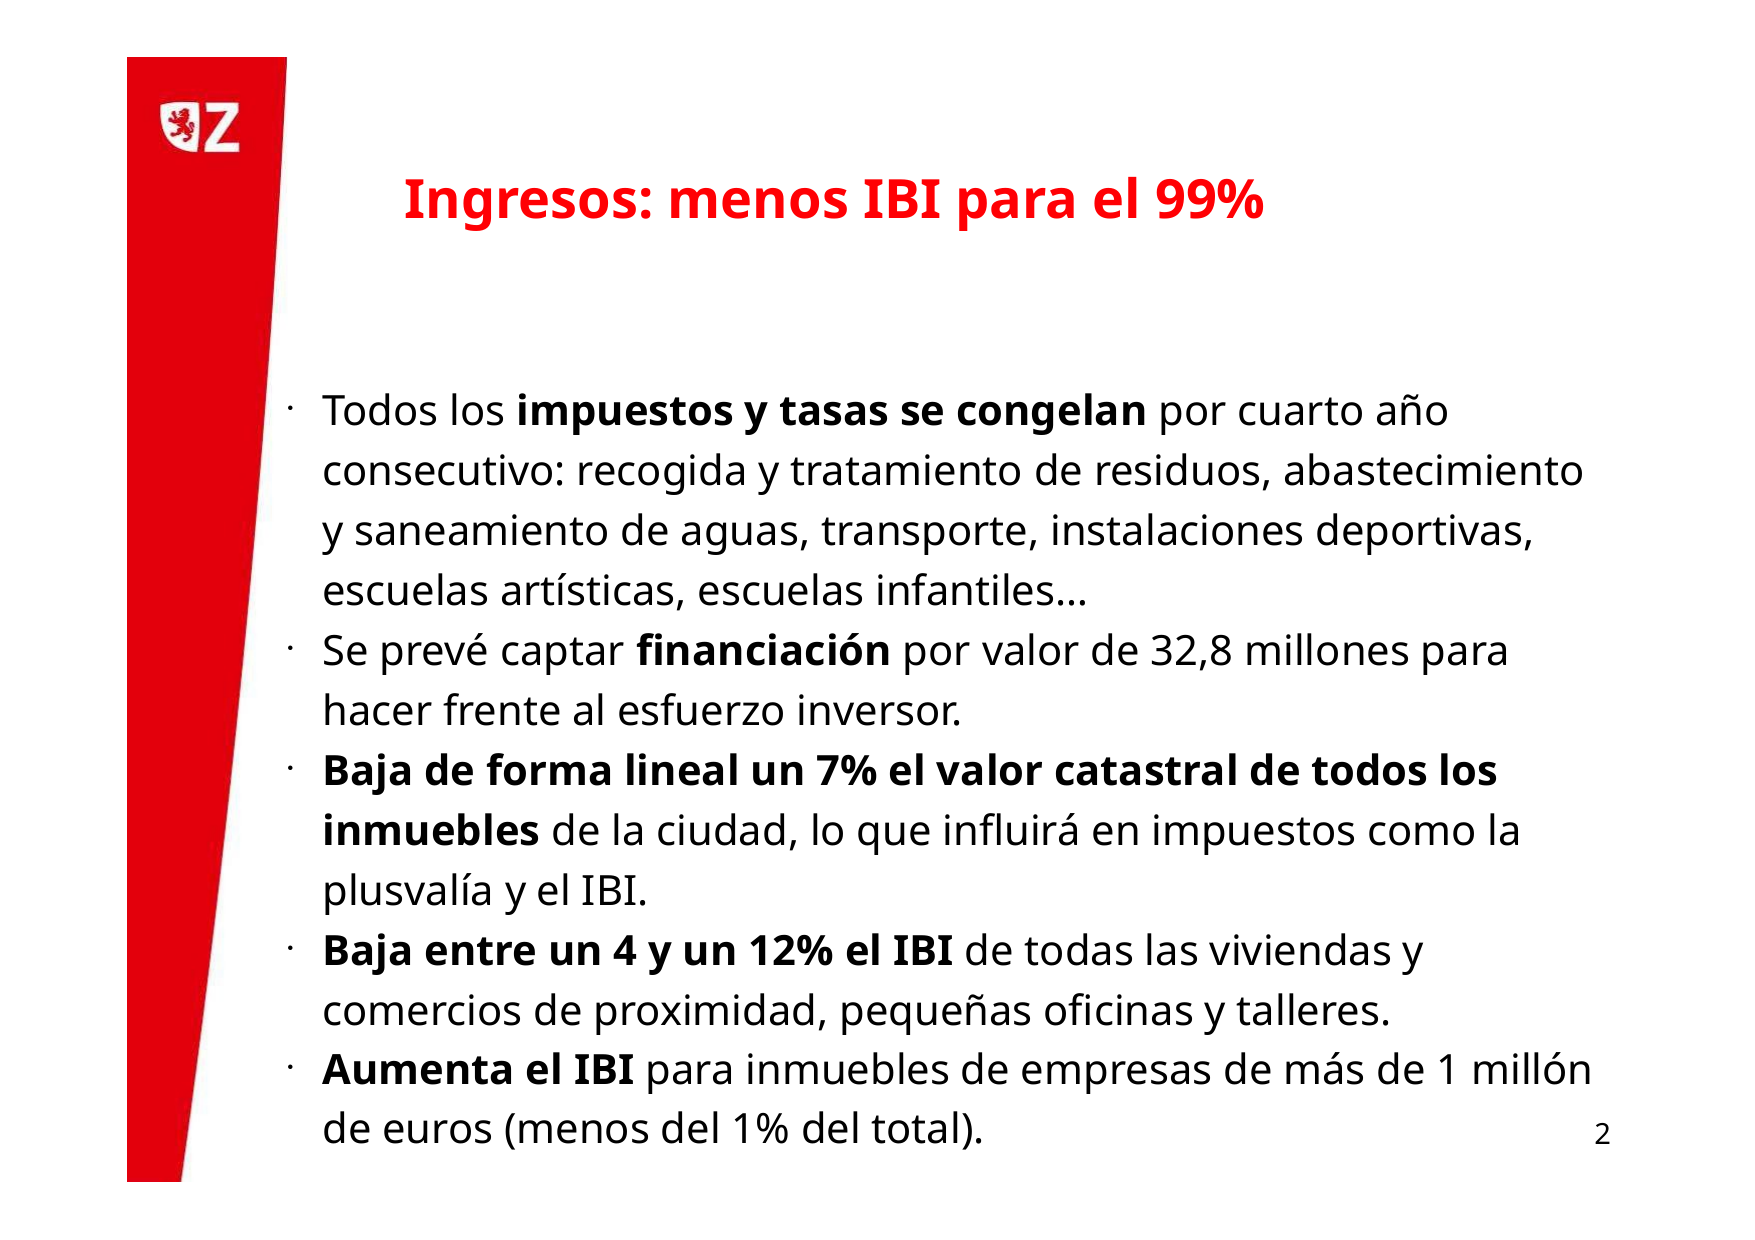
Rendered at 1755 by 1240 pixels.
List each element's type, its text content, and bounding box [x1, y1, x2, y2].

text_box Ingresos: menos IBI para el 99% [404, 162, 1602, 266]
text_box [127, 57, 288, 1182]
text_box 2 [1594, 1112, 1615, 1150]
text_box Todos los impuestos y tasas se congelan por cuarto año consecutivo: recogida y tratamiento de residuos, abastecimiento y saneamiento de aguas, transporte, instalaciones deportivas, escuelas artísticas, escuelas infantiles… Se prevé captar financiación por valor de 32,8 millones para hacer frente al esfuerzo inversor. Baja de forma lineal un 7% el valor catastral de todos los inmuebles de la ciudad, lo que influirá en impuestos como la plusvalía y el IBI. Baja entre un 4 y un 12% el IBI de todas las viviendas y comercios de proximidad, pequeñas oficinas y talleres. Aumenta el IBI para inmuebles de empresas de más de 1 millón de euros (menos del 1% del total). [287, 266, 1613, 1075]
